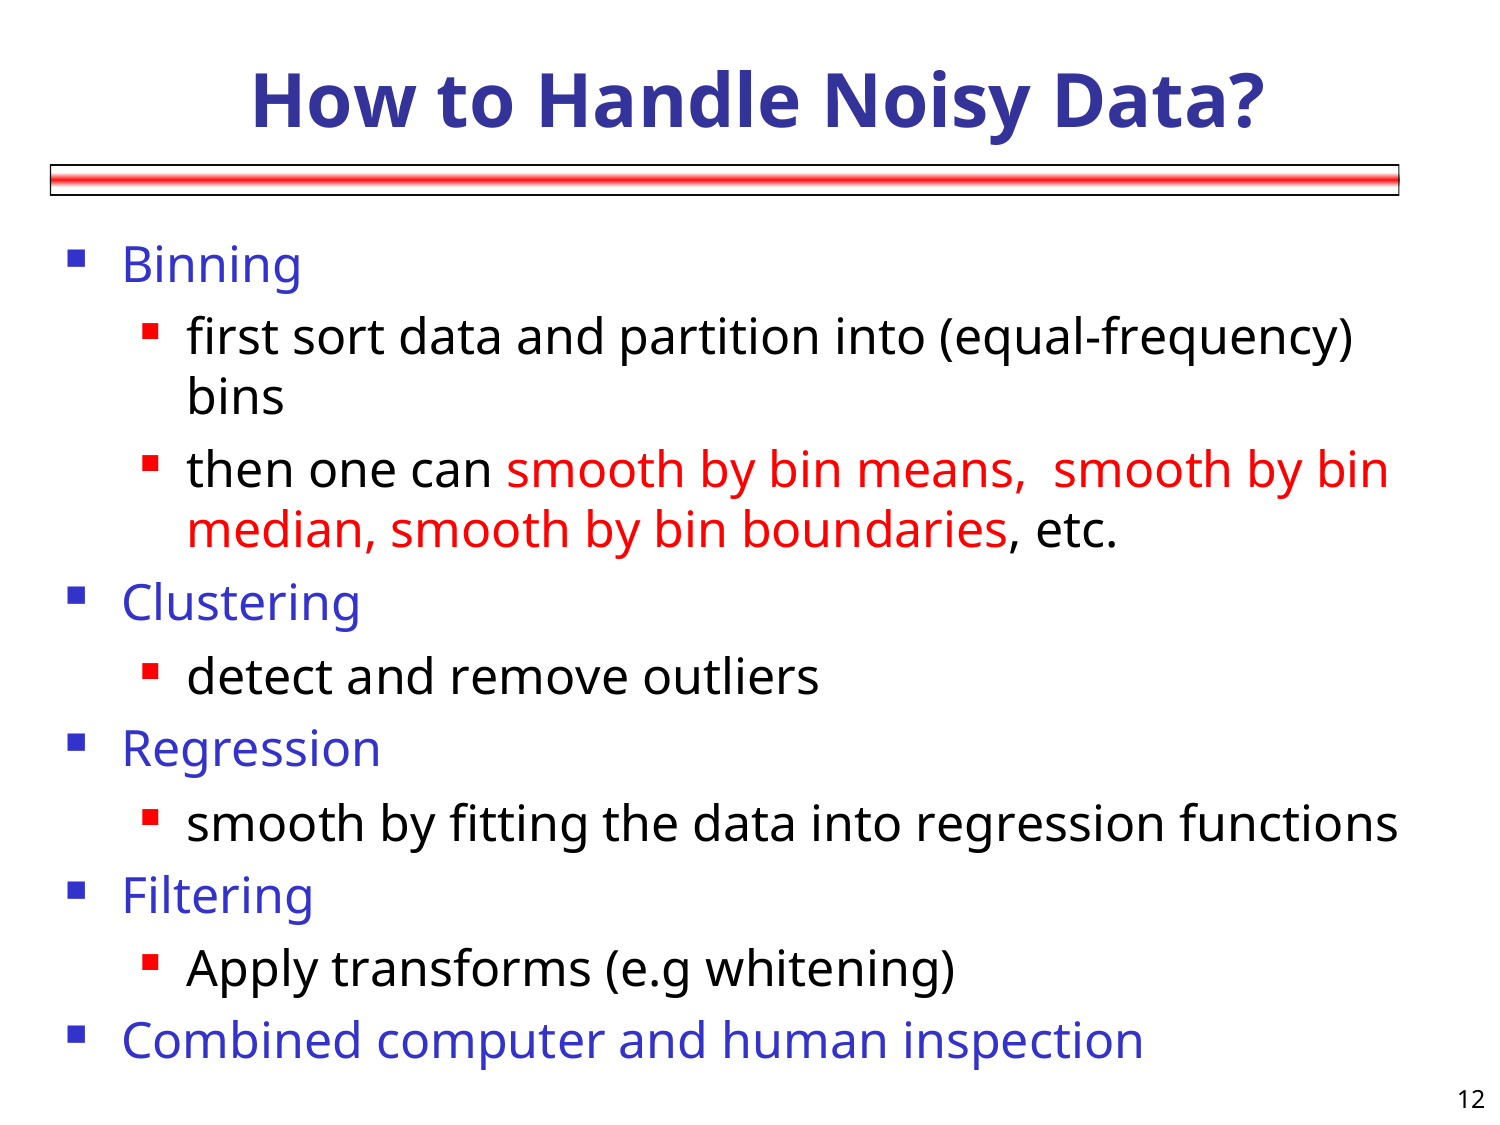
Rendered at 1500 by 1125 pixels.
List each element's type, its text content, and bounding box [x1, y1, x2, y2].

text_box <number> [1425, 1062, 1500, 1125]
list Binning first sort data and partition into (equal-frequency) bins then one can smooth by bin means, smooth by bin median, smooth by bin boundaries, etc. Clustering detect and remove outliers Regression smooth by fitting the data into regression functions Filtering Apply transforms (e.g whitening) Combined computer and human inspection [49, 224, 1425, 1125]
title How to Handle Noisy Data? [53, 44, 1463, 150]
